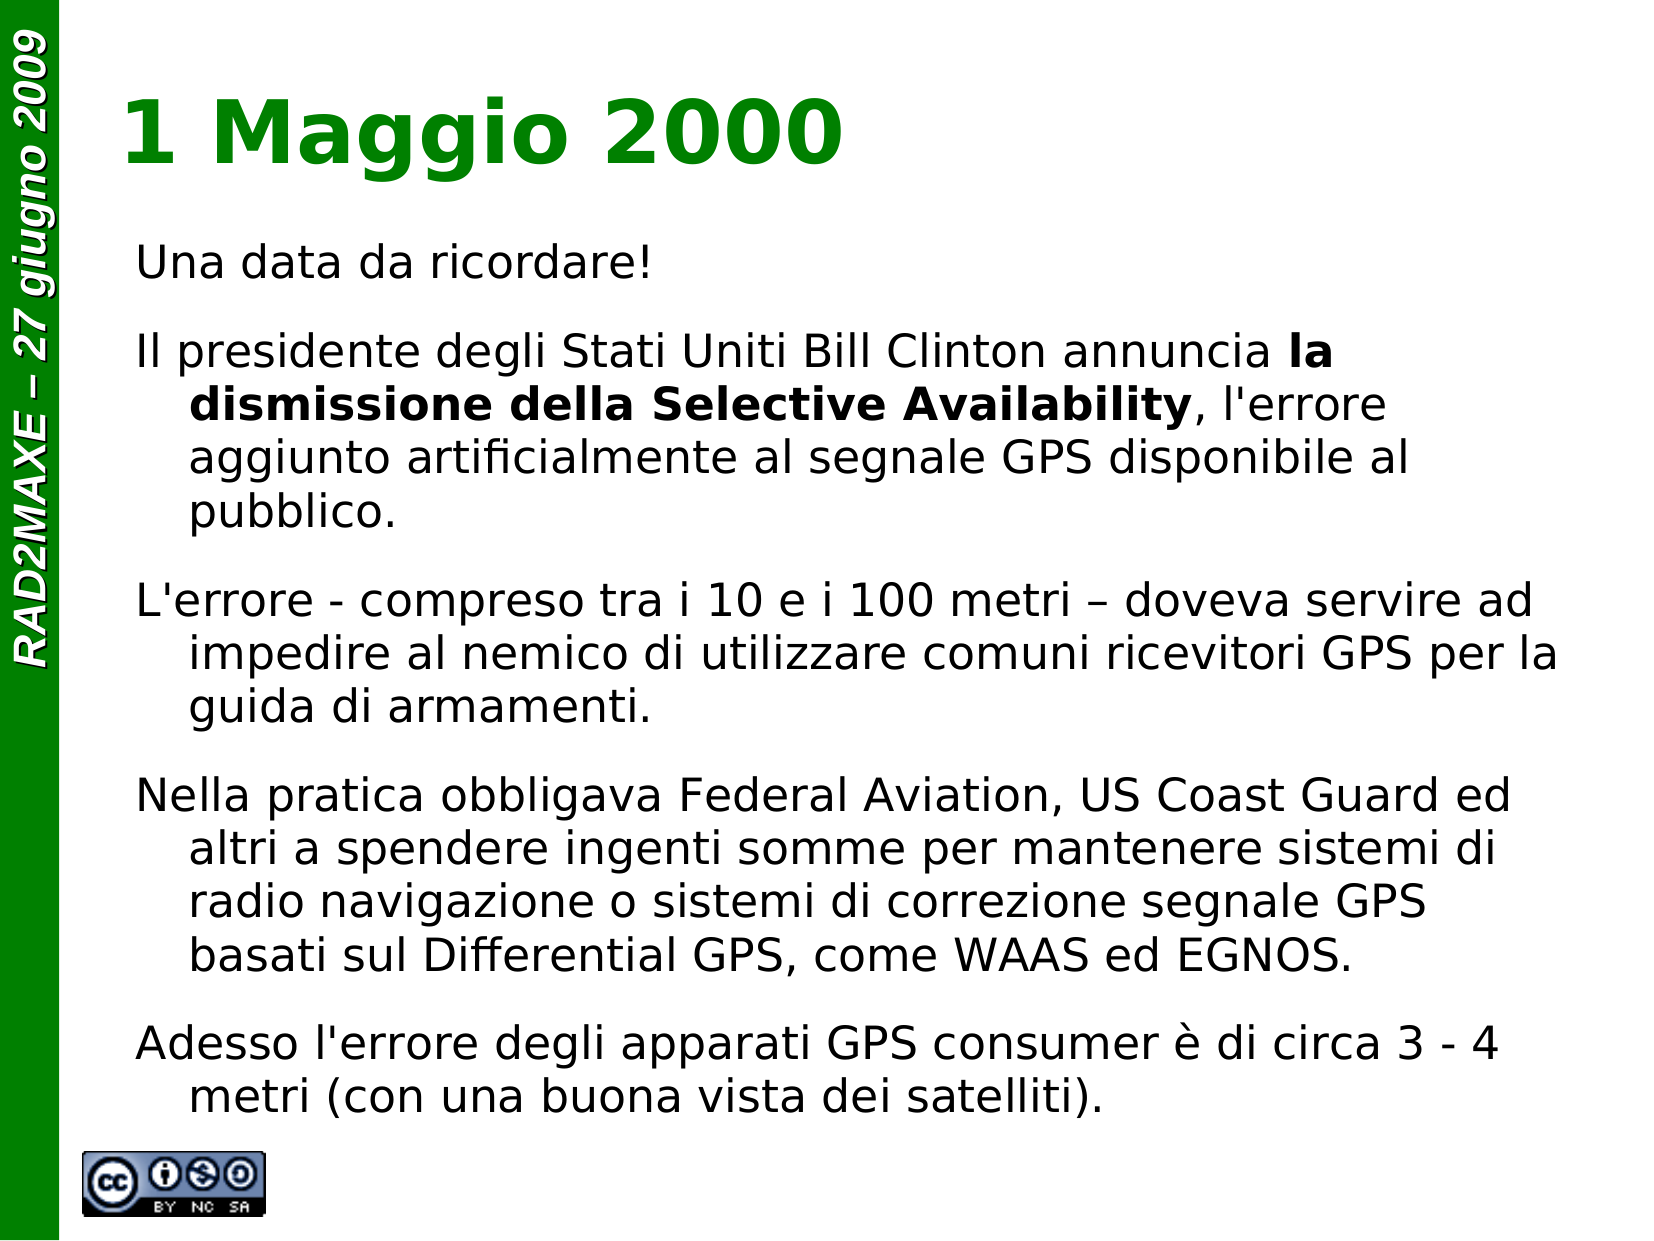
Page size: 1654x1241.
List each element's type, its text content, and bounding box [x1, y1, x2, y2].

picture [82, 1151, 266, 1217]
list Una data da ricordare! Il presidente degli Stati Uniti Bill Clinton annuncia la dismissione della Selective Availability, l'errore aggiunto artificialmente al segnale GPS disponibile al pubblico. L'errore - compreso tra i 10 e i 100 metri – doveva servire ad impedire al nemico di utilizzare comuni ricevitori GPS per la guida di armamenti. Nella pratica obbligava Federal Aviation, US Coast Guard ed altri a spendere ingenti somme per mantenere sistemi di radio navigazione o sistemi di correzione segnale GPS basati sul Differential GPS, come WAAS ed EGNOS. Adesso l'errore degli apparati GPS consumer è di circa 3 - 4 metri (con una buona vista dei satelliti). [118, 236, 1565, 1124]
title 1 Maggio 2000 [118, 29, 1270, 236]
